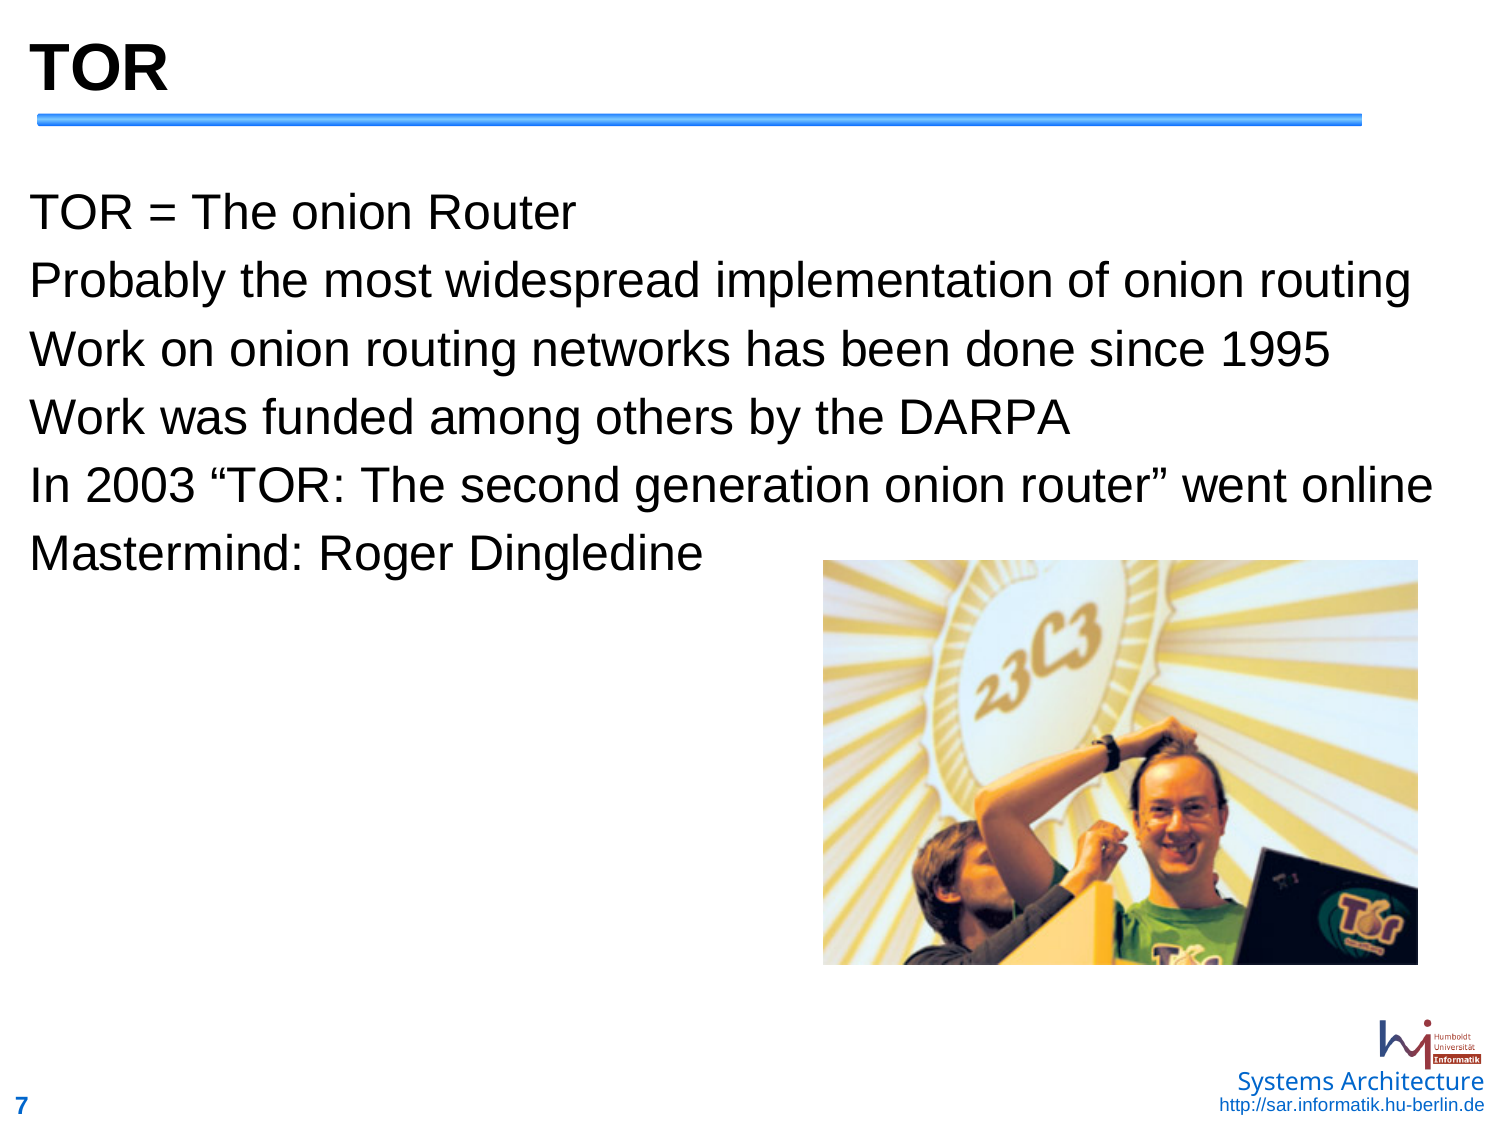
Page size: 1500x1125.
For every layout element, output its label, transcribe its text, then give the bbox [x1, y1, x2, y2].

title TOR [29, 26, 1500, 108]
picture [1376, 1016, 1483, 1071]
picture [823, 560, 1418, 965]
list TOR = The onion Router Probably the most widespread implementation of onion routing Work on onion routing networks has been done since 1995 Work was funded among others by the DARPA In 2003 “TOR: The second generation onion router” went online Mastermind: Roger Dingledine [29, 184, 1500, 934]
